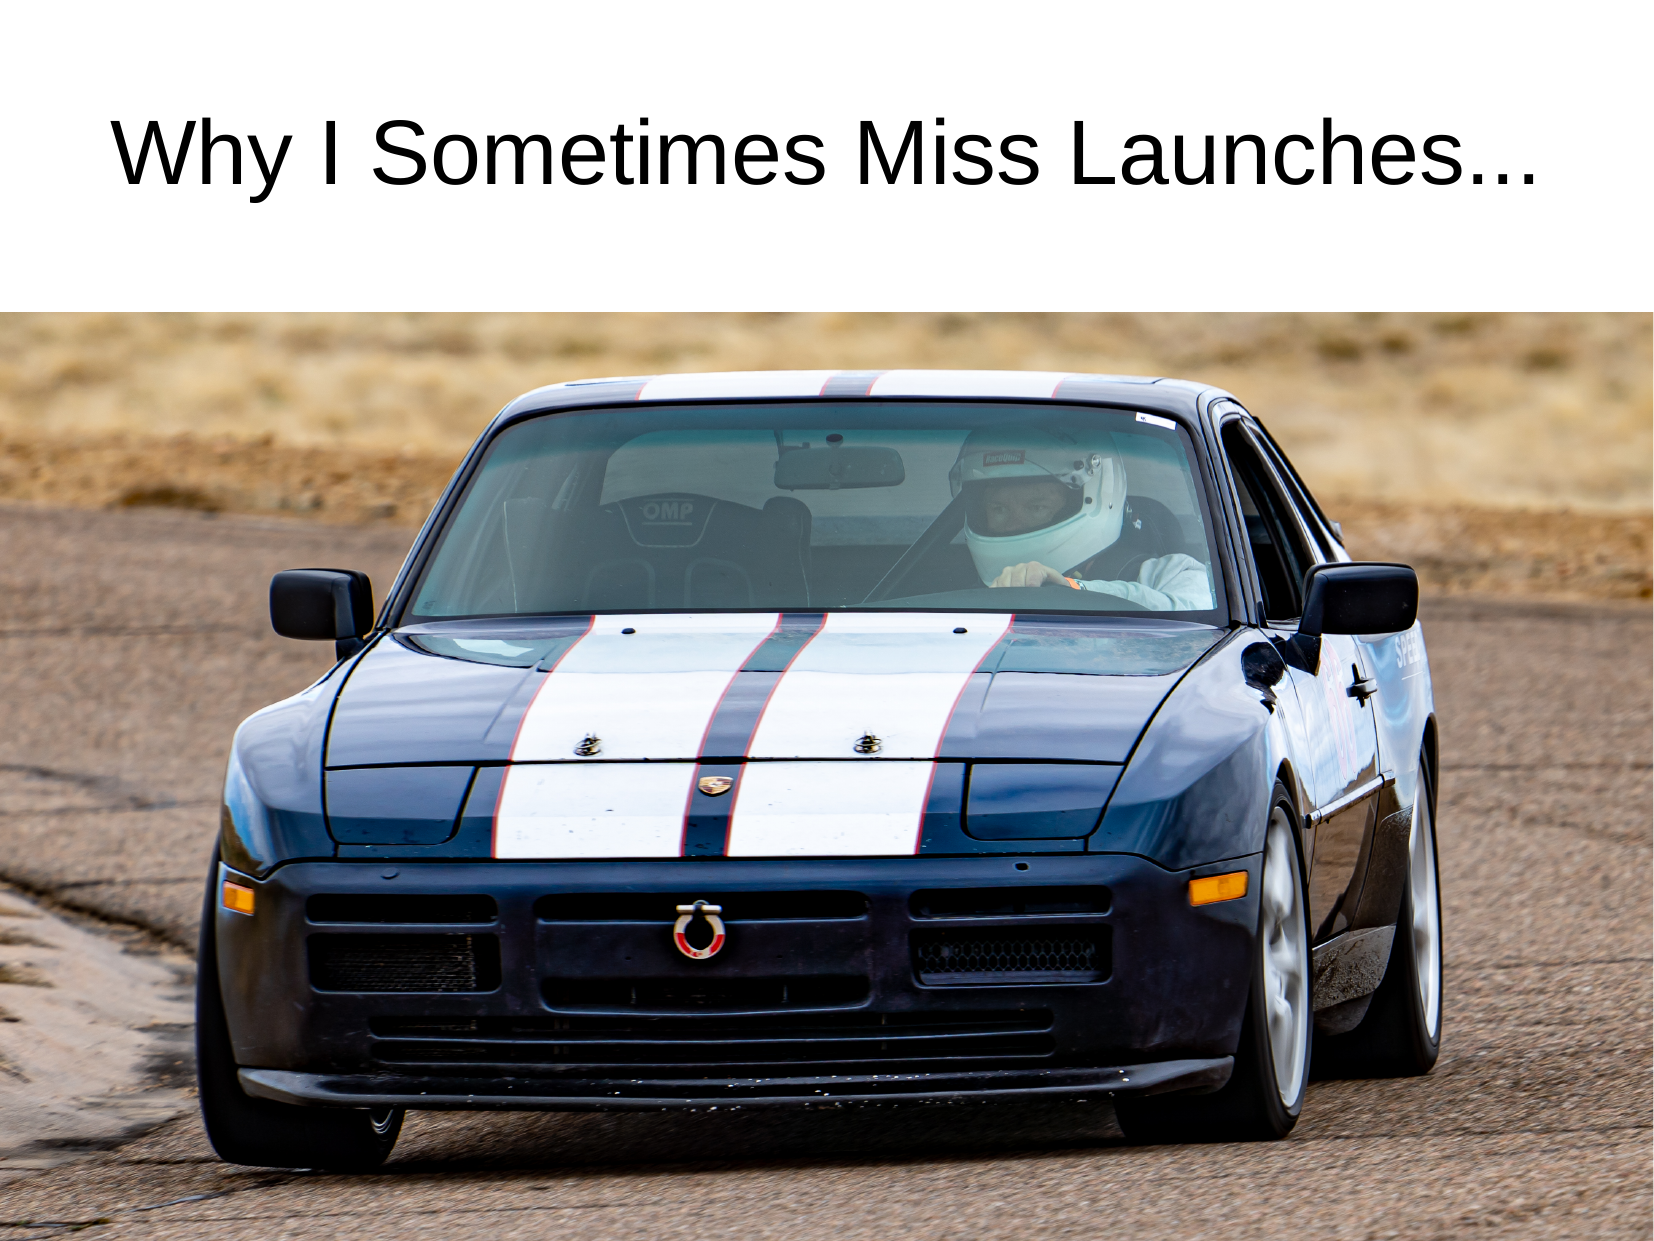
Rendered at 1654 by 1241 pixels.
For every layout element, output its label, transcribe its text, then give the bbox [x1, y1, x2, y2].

title Why I Sometimes Miss Launches... [82, 49, 1571, 257]
picture [0, 312, 1654, 1241]
